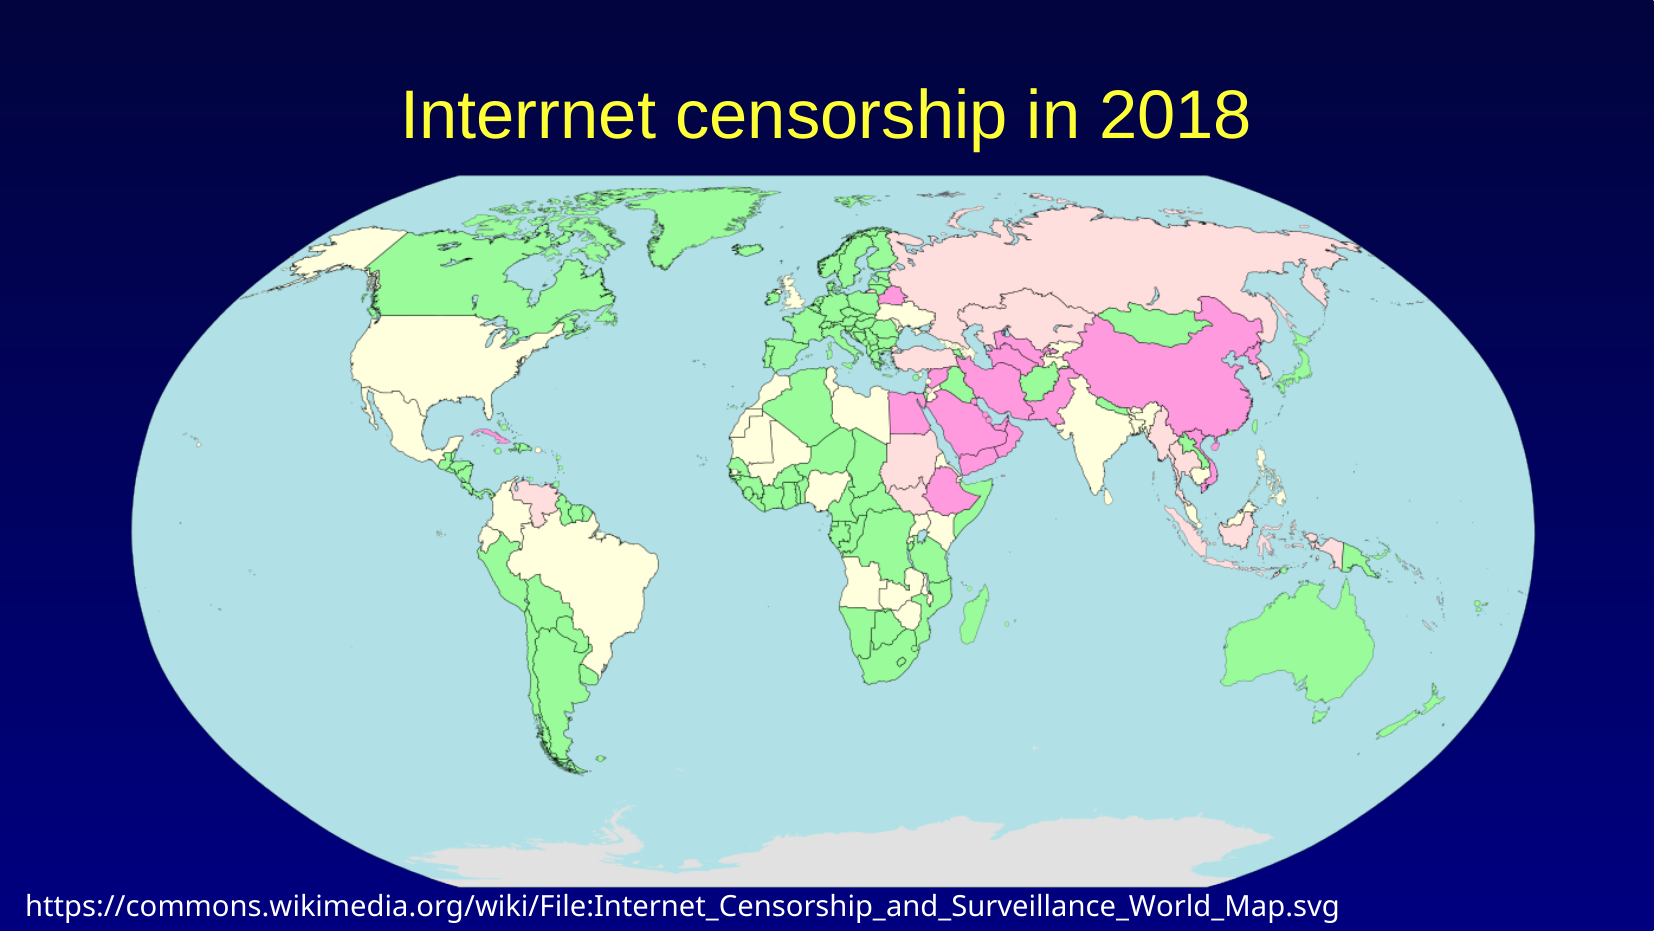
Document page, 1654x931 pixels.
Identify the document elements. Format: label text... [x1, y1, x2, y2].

picture [123, 167, 1543, 896]
title Interrnet censorship in 2018 [82, 37, 1571, 193]
text_box https://commons.wikimedia.org/wiki/File:Internet_Censorship_and_Surveillance_World_Map.svg [25, 885, 1489, 931]
